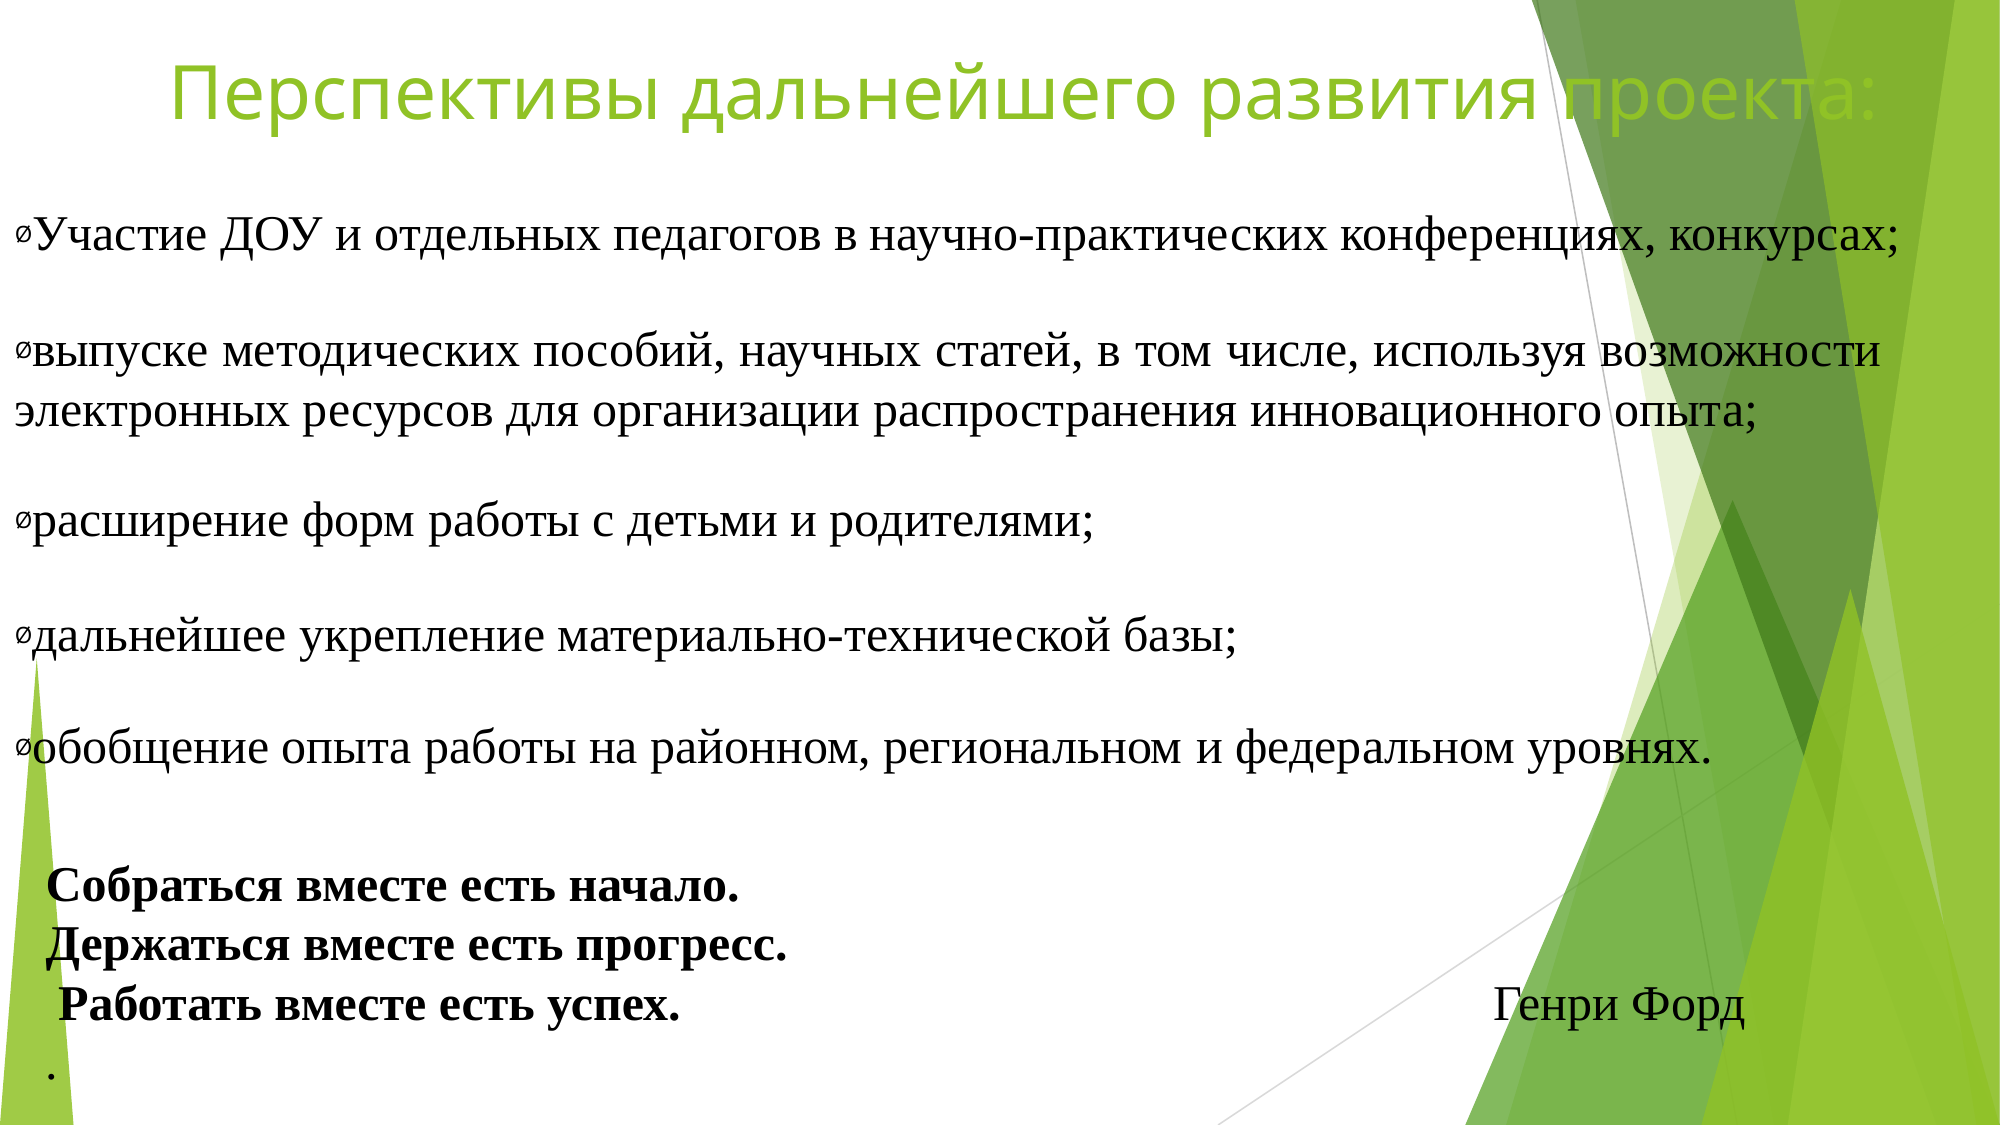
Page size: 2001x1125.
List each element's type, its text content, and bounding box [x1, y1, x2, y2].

title Перспективы дальнейшего развития проекта: [115, 37, 1932, 146]
text_box дальнейшее укрепление материально-технической базы; [0, 599, 1984, 670]
text_box Собраться вместе есть начало. Держаться вместе есть прогресс. Работать вместе есть успех. Генри Форд . [30, 846, 1997, 1098]
text_box Участие ДОУ и отдельных педагогов в научно-практических конференциях, конкурсах; [0, 194, 1966, 269]
text_box расширение форм работы с детьми и родителями; [0, 484, 1933, 555]
text_box обобщение опыта работы на районном, региональном и федеральном уровнях. [0, 708, 1966, 783]
text_box выпуске методических пособий, научных статей, в том числе, используя возможности электронных ресурсов для организации распространения инновационного опыта; [0, 311, 1933, 445]
